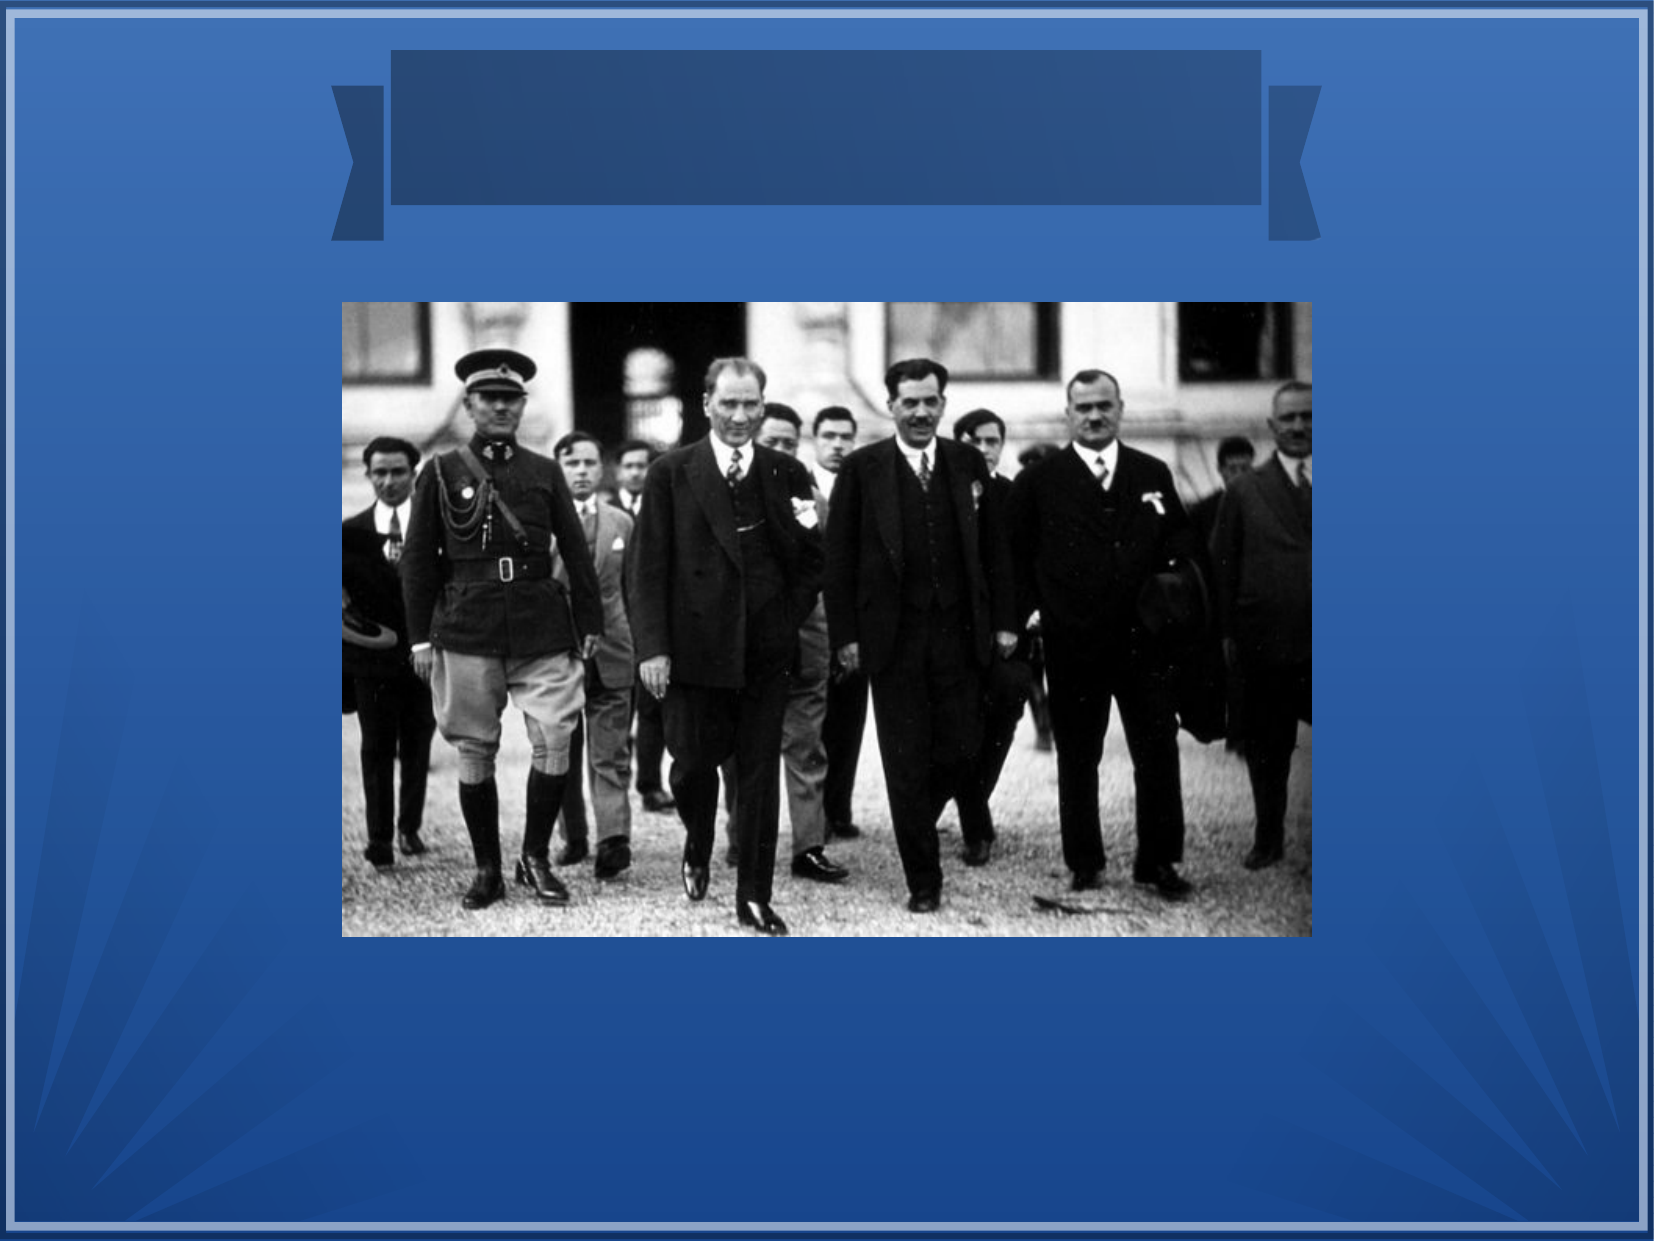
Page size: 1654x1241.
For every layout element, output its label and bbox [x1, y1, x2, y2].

picture [342, 302, 1312, 937]
